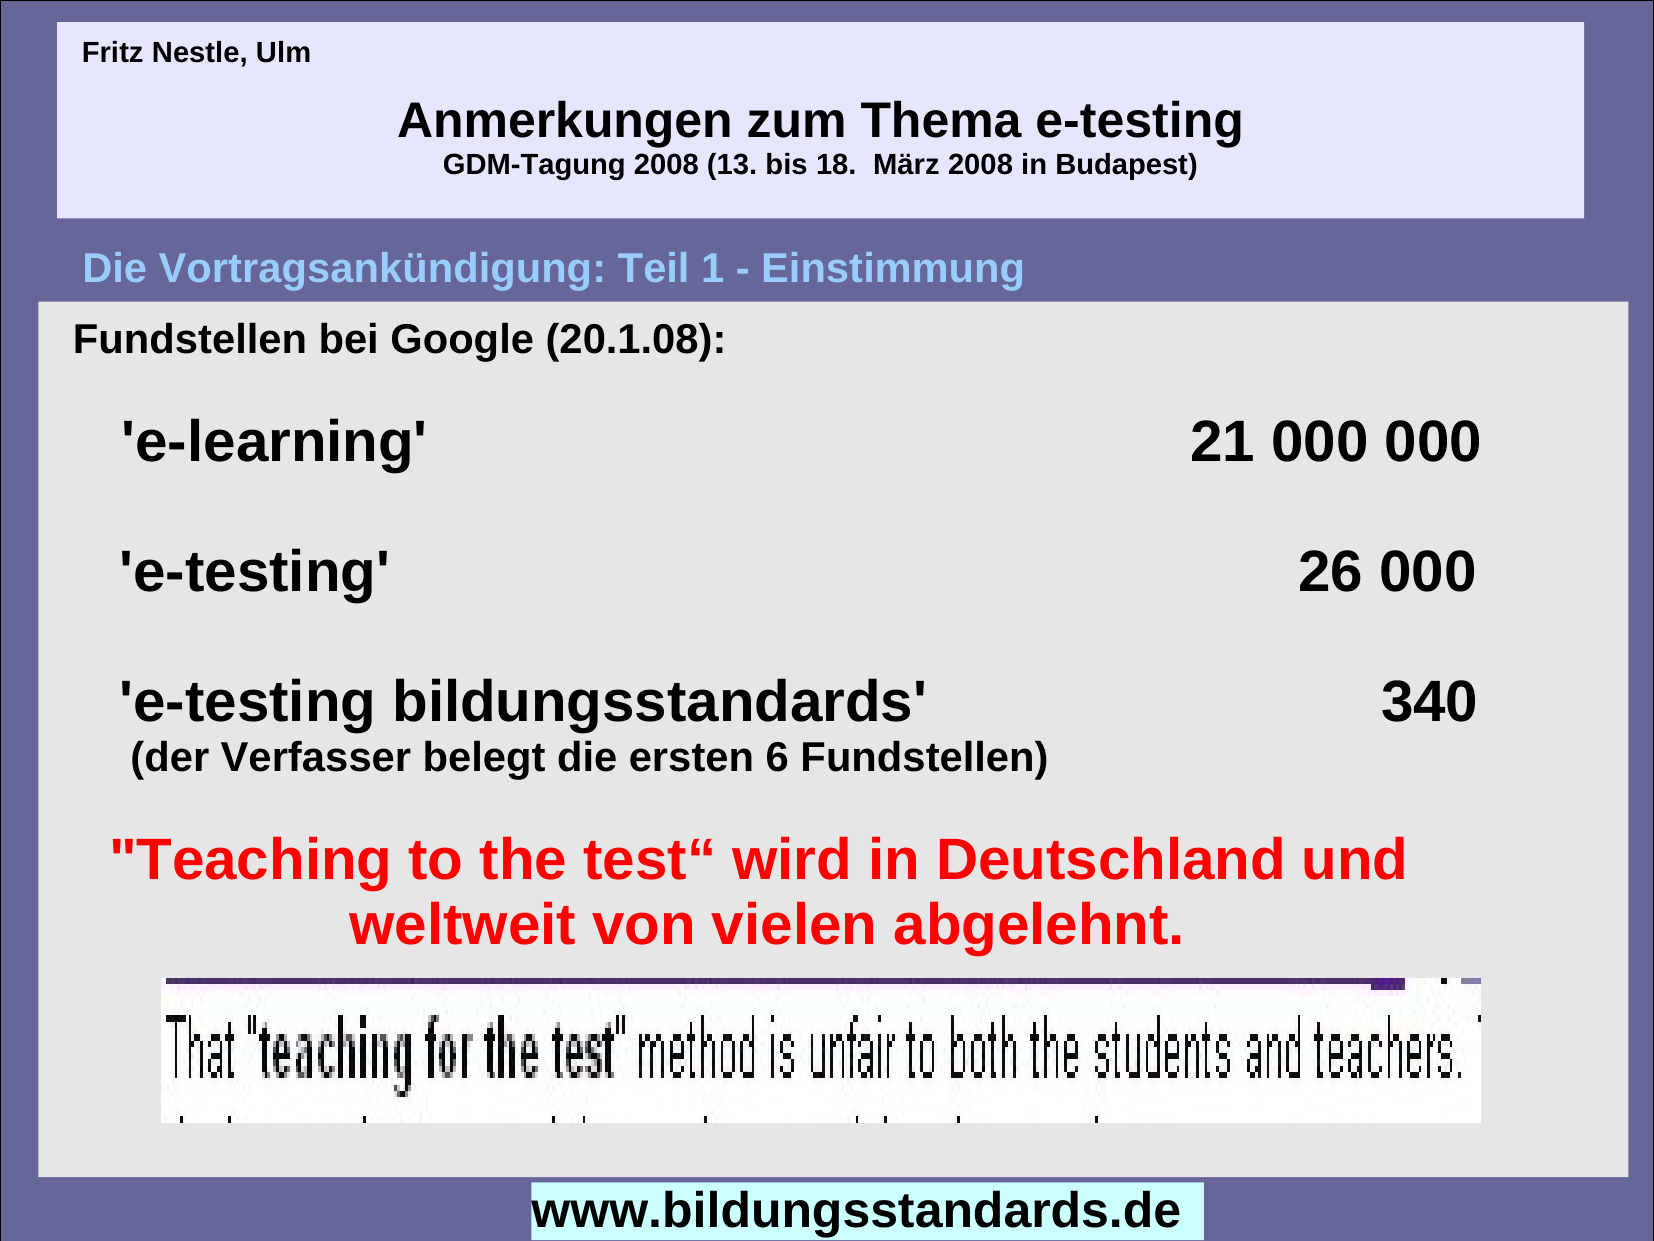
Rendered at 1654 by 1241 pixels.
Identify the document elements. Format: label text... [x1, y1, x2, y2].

text_box www.bildungsstandards.de [531, 1182, 1204, 1241]
text_box [0, 0, 1654, 1241]
text_box Die Vortragsankündigung: Teil 1 - Einstimmung [82, 244, 1075, 295]
text_box Fundstellen bei Google (20.1.08): 'e-learning' 21 000 000 'e-testing' 26 000 'e-testing bildungsstandards' 340 (der Verfasser belegt die ersten 6 Fundstellen) "Teaching to the test“ wird in Deutschland und weltweit von vielen abgelehnt. [38, 301, 1629, 1178]
picture [161, 978, 1481, 1123]
text_box Fritz Nestle, Ulm Anmerkungen zum Thema e-testing GDM-Tagung 2008 (13. bis 18. März 2008 in Budapest) [57, 22, 1585, 219]
